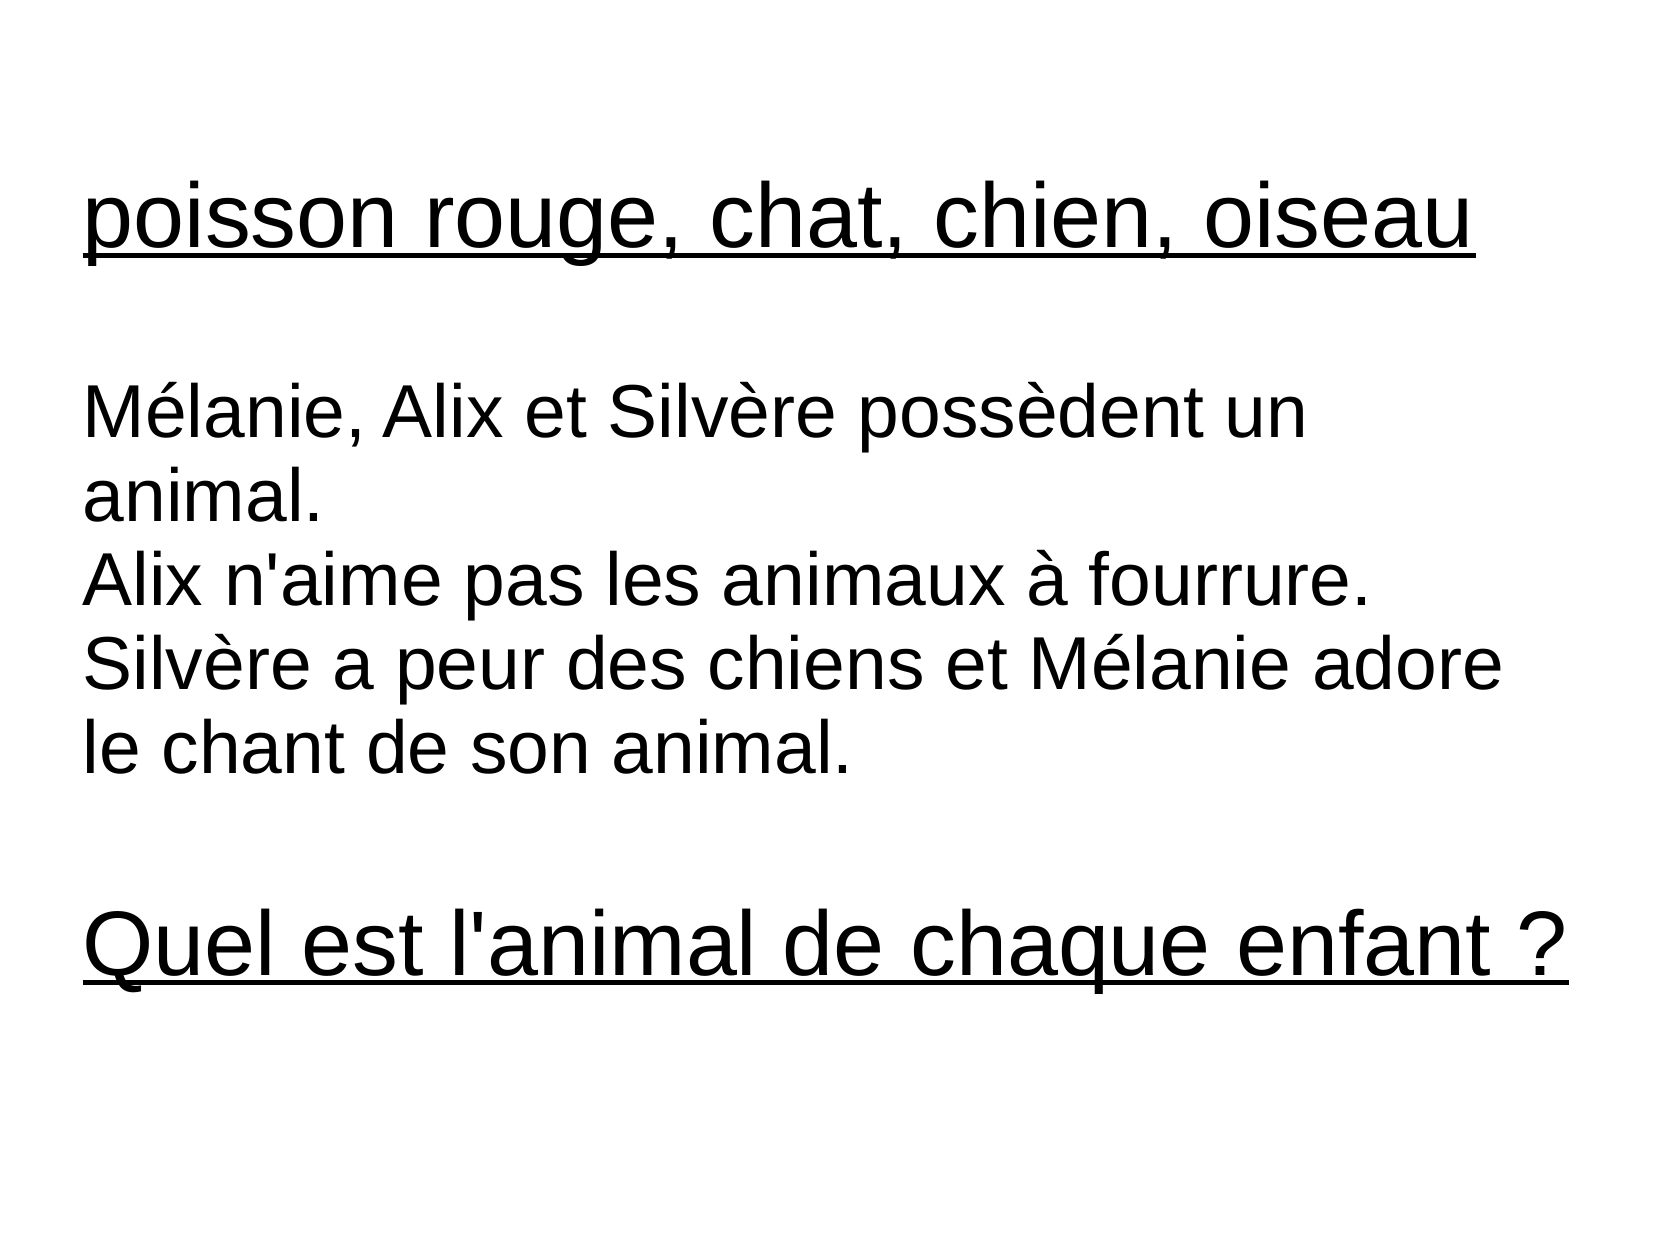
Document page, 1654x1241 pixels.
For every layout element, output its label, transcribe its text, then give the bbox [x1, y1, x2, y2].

title poisson rouge, chat, chien, oiseau Mélanie, Alix et Silvère possèdent un animal. Alix n'aime pas les animaux à fourrure. Silvère a peur des chiens et Mélanie adore le chant de son animal. Quel est l'animal de chaque enfant ? [82, 49, 1571, 1111]
